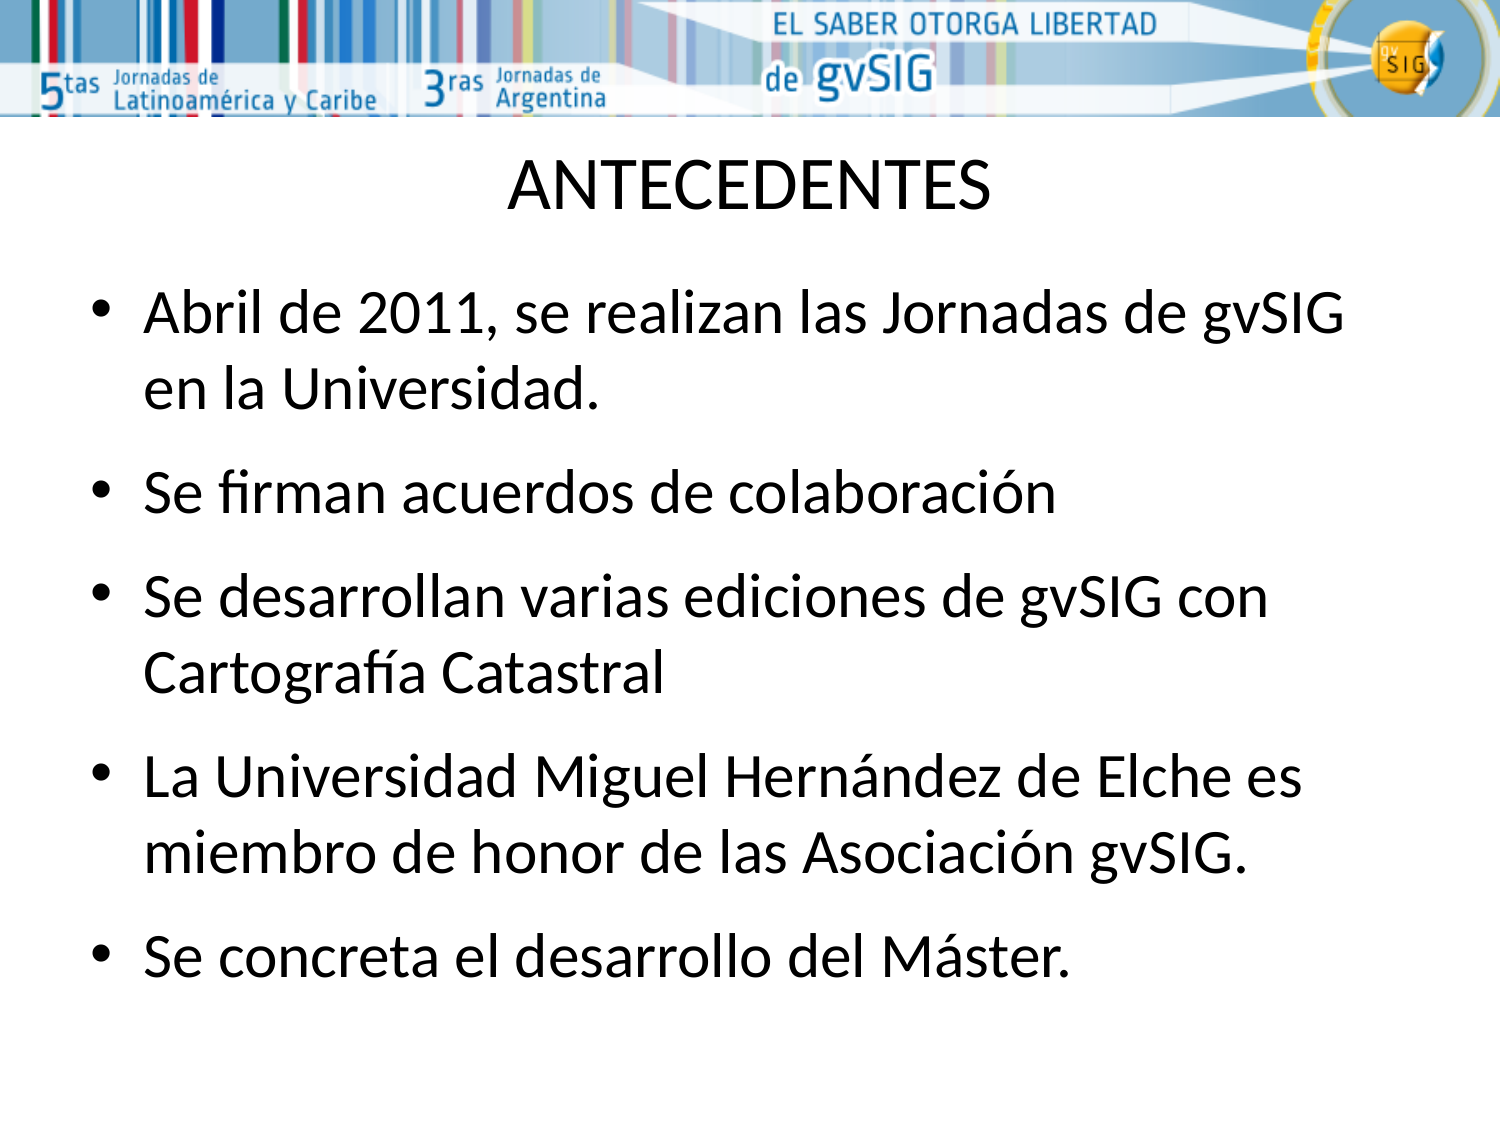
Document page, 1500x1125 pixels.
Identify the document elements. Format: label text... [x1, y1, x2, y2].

list Abril de 2011, se realizan las Jornadas de gvSIG en la Universidad. Se firman acuerdos de colaboración Se desarrollan varias ediciones de gvSIG con Cartografía Catastral La Universidad Miguel Hernández de Elche es miembro de honor de las Asociación gvSIG. Se concreta el desarrollo del Máster. [75, 262, 1425, 1005]
title ANTECEDENTES [75, 125, 1425, 233]
picture [0, 0, 1500, 117]
